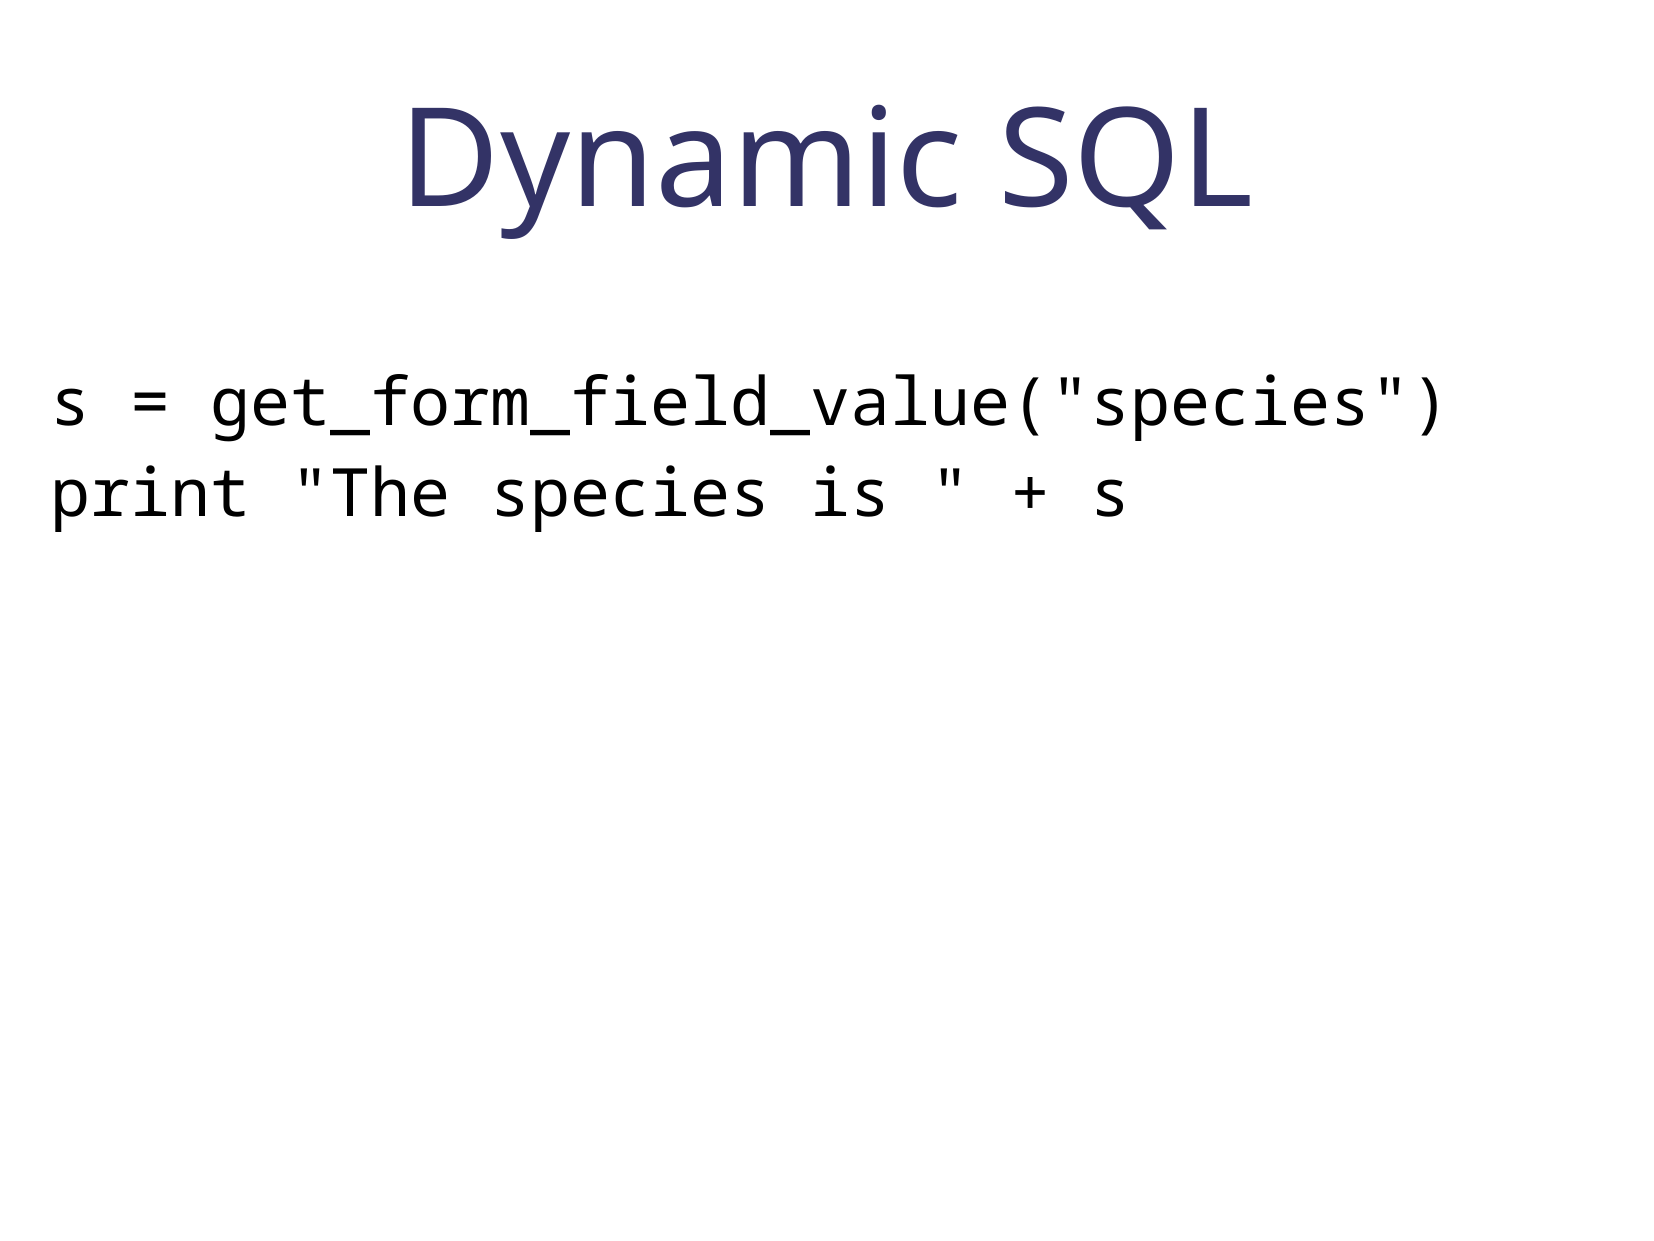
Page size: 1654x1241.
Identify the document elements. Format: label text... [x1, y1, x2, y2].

subtitle s = get_form_field_value("species") print "The species is " + s [50, 354, 1654, 775]
title Dynamic SQL [0, 56, 1654, 250]
